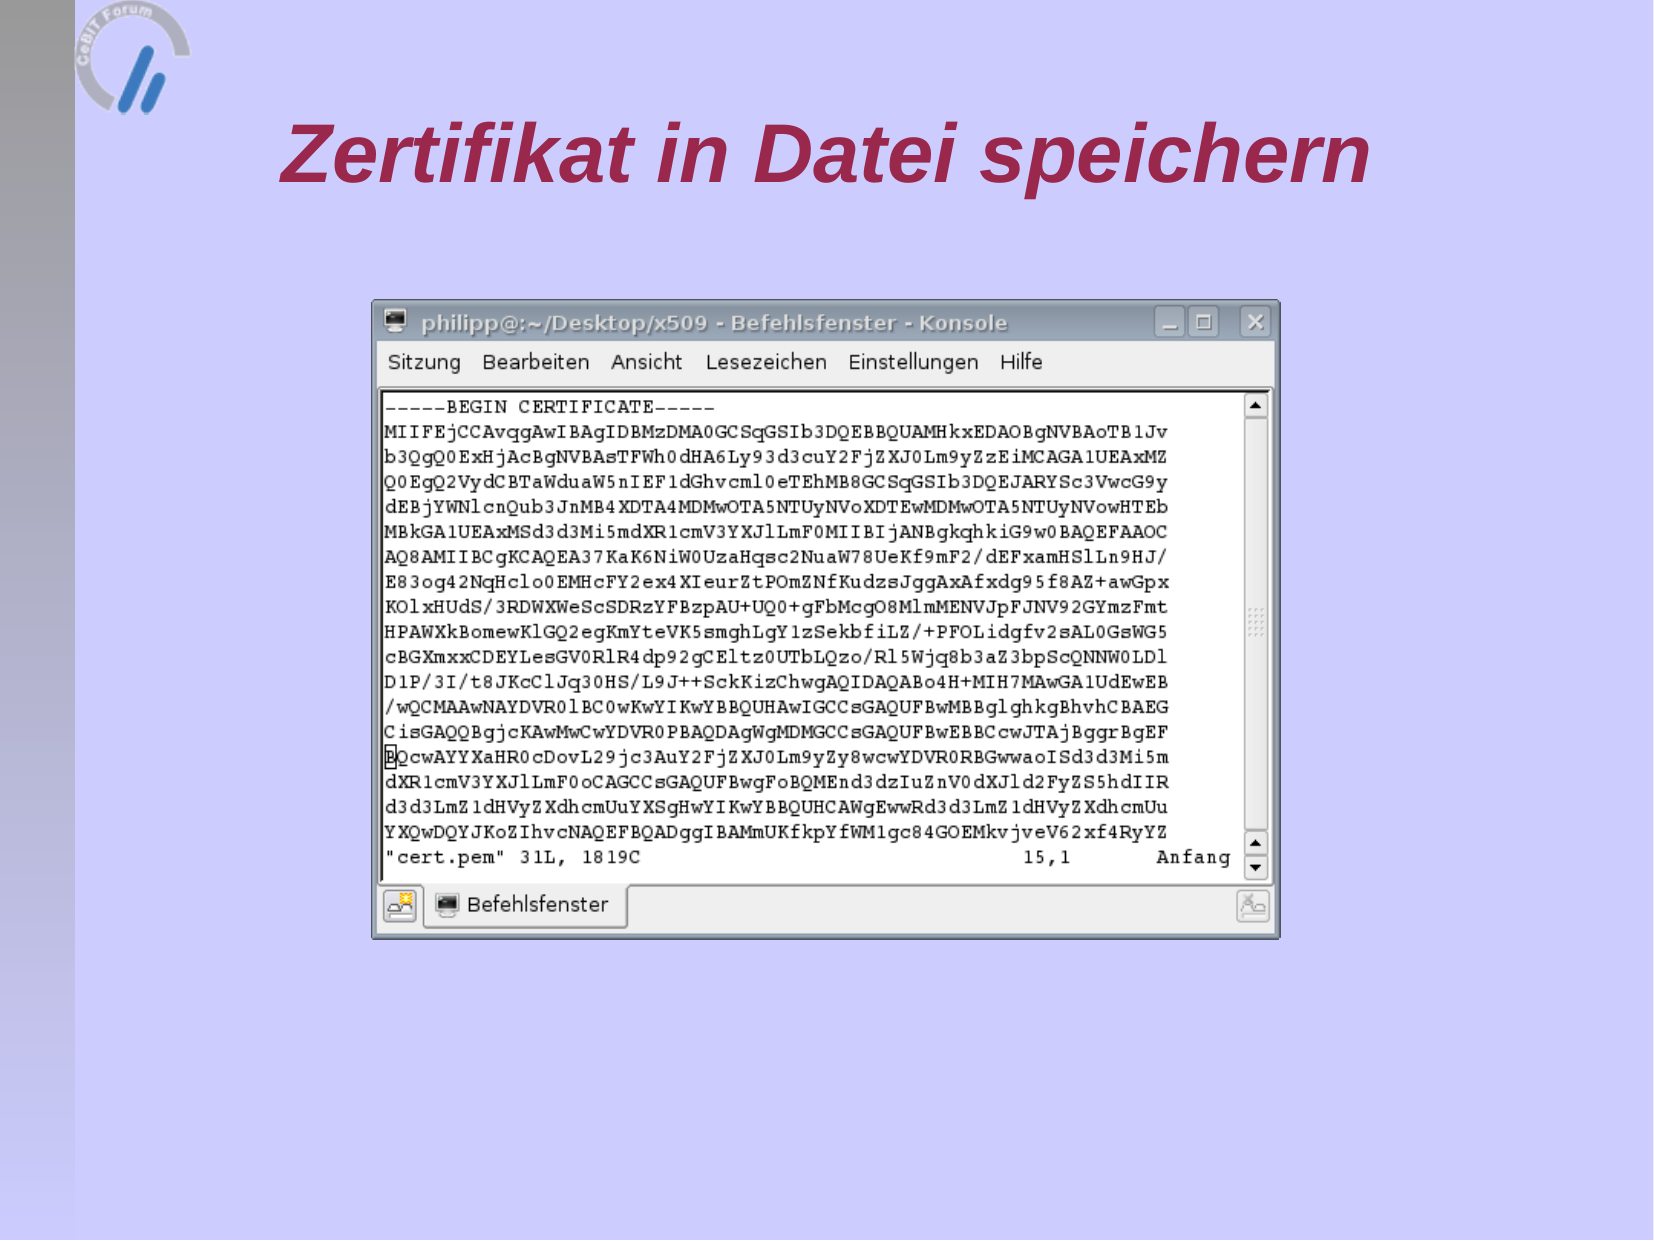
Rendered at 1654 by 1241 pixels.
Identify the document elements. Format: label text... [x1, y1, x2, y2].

title Zertifikat in Datei speichern [121, 49, 1534, 257]
picture [371, 299, 1281, 940]
